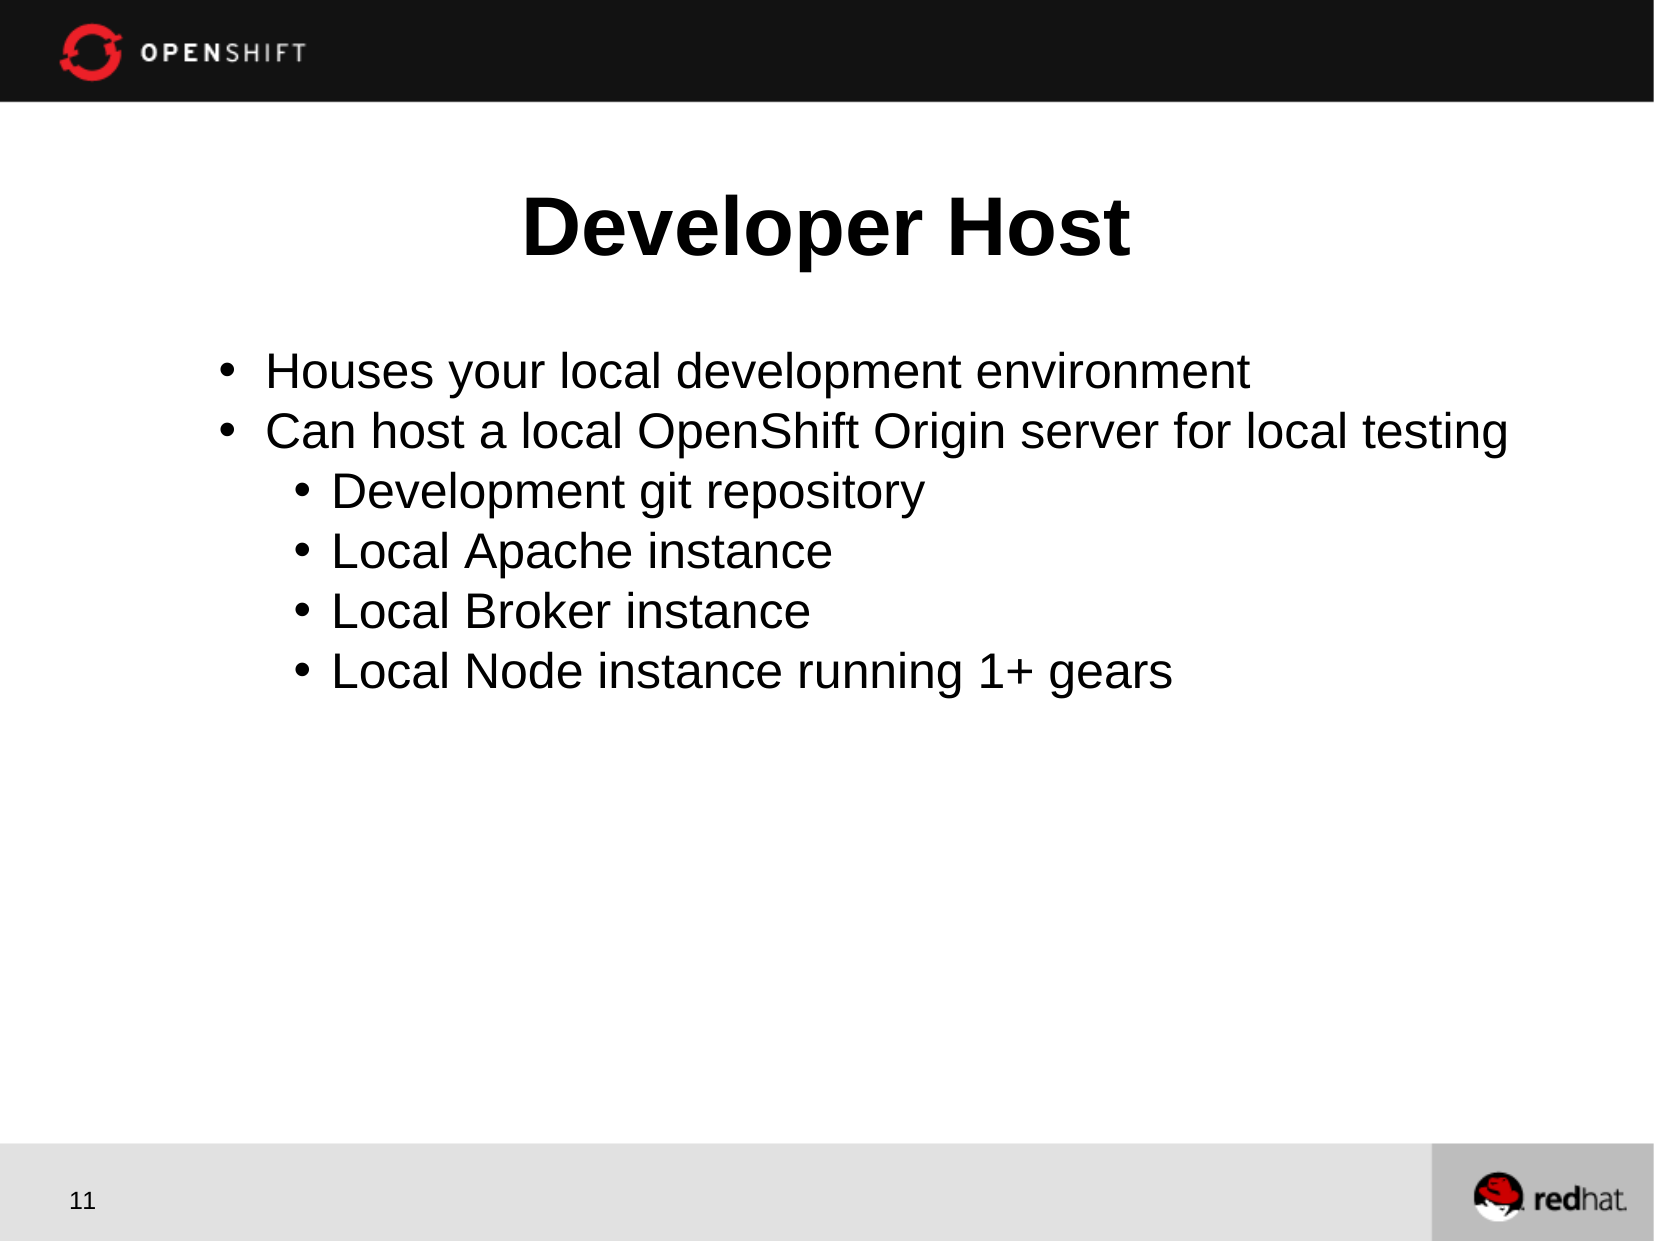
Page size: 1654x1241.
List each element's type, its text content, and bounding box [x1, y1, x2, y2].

text_box Houses your local development environment Can host a local OpenShift Origin server for local testing Development git repository Local Apache instance Local Broker instance Local Node instance running 1+ gears [128, 331, 1525, 707]
text_box Developer Host [506, 164, 1147, 280]
picture [0, 0, 1654, 1241]
